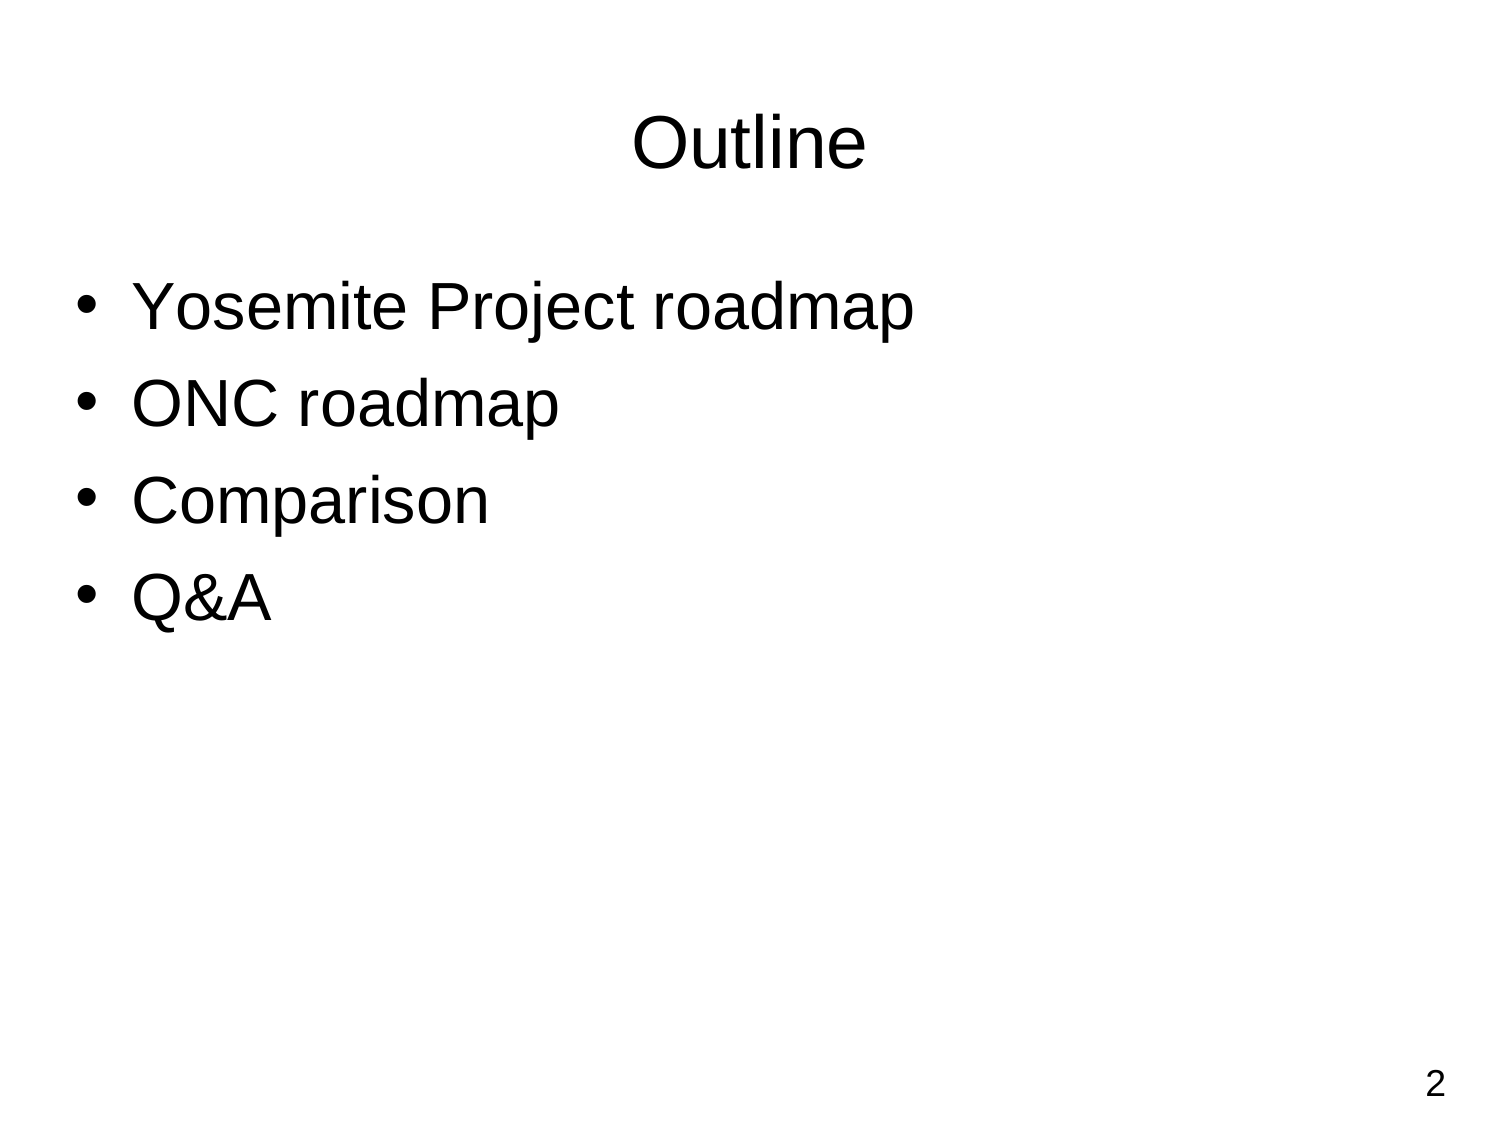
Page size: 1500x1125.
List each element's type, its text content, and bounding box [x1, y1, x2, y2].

list Yosemite Project roadmap ONC roadmap Comparison Q&A [75, 263, 1395, 916]
title Outline [75, 44, 1425, 233]
